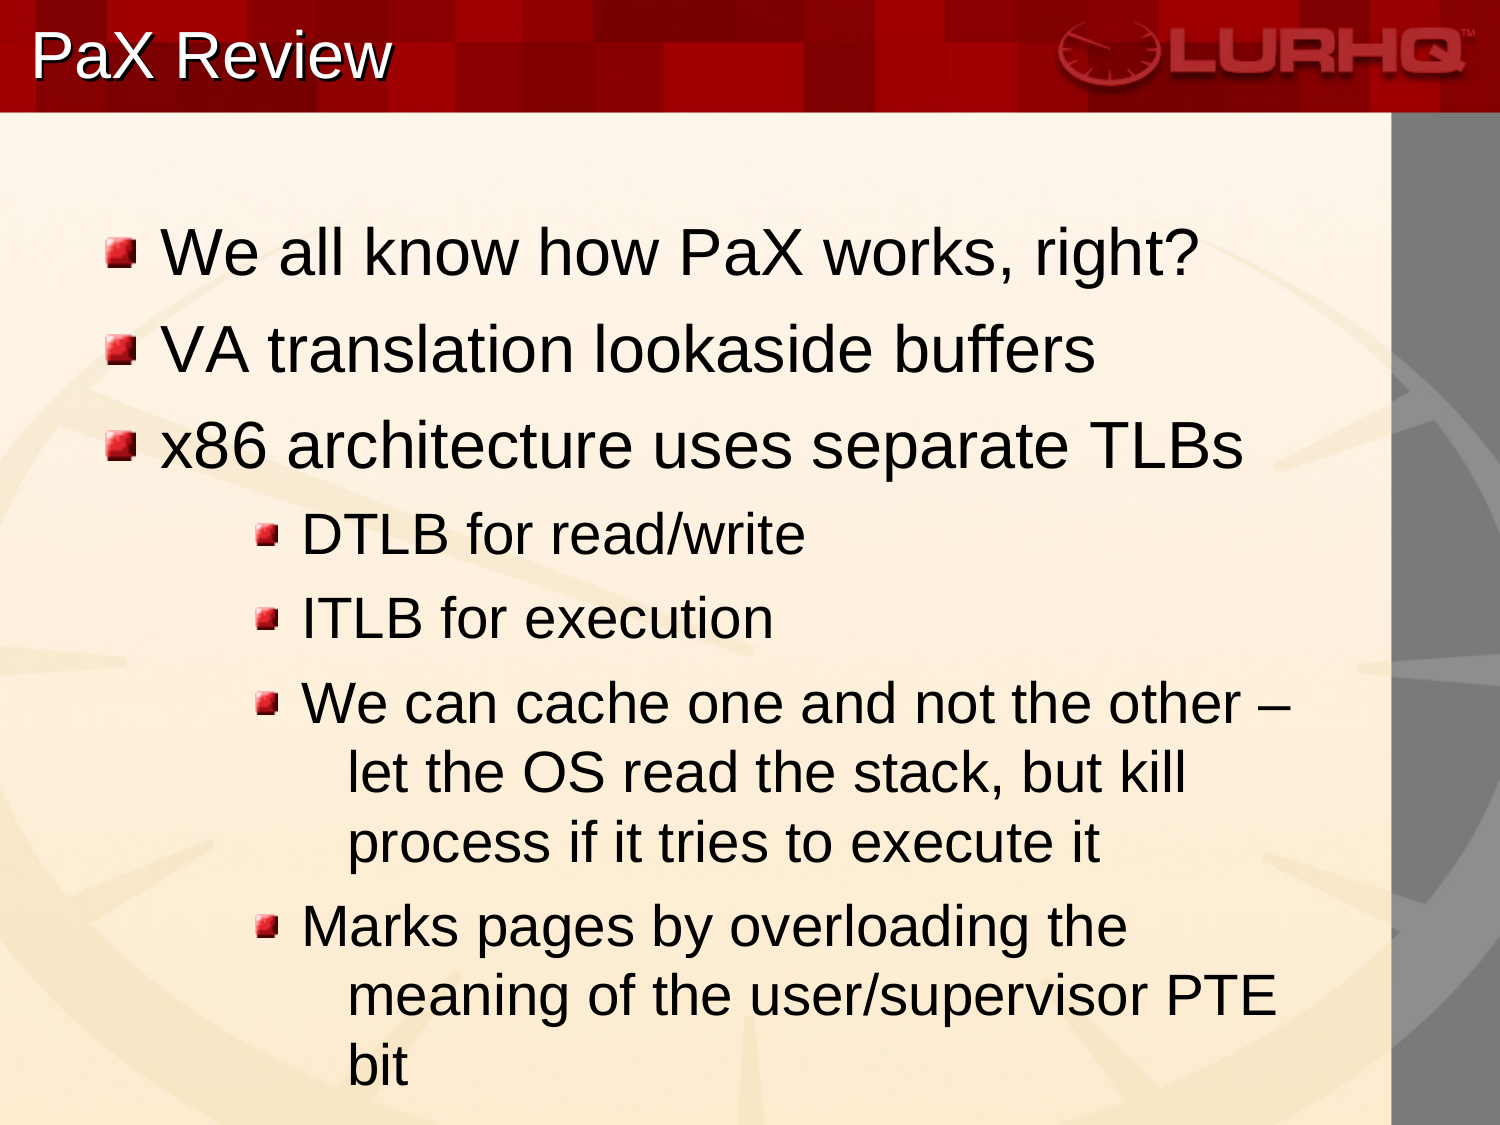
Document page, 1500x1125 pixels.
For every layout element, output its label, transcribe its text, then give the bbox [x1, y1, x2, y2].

list We all know how PaX works, right? VA translation lookaside buffers x86 architecture uses separate TLBs DTLB for read/write ITLB for execution We can cache one and not the other – let the OS read the stack, but kill process if it tries to execute it Marks pages by overloading the meaning of the user/supervisor PTE bit [105, 210, 1351, 1024]
title PaX Review [30, 0, 1350, 106]
picture [0, 0, 1500, 1125]
